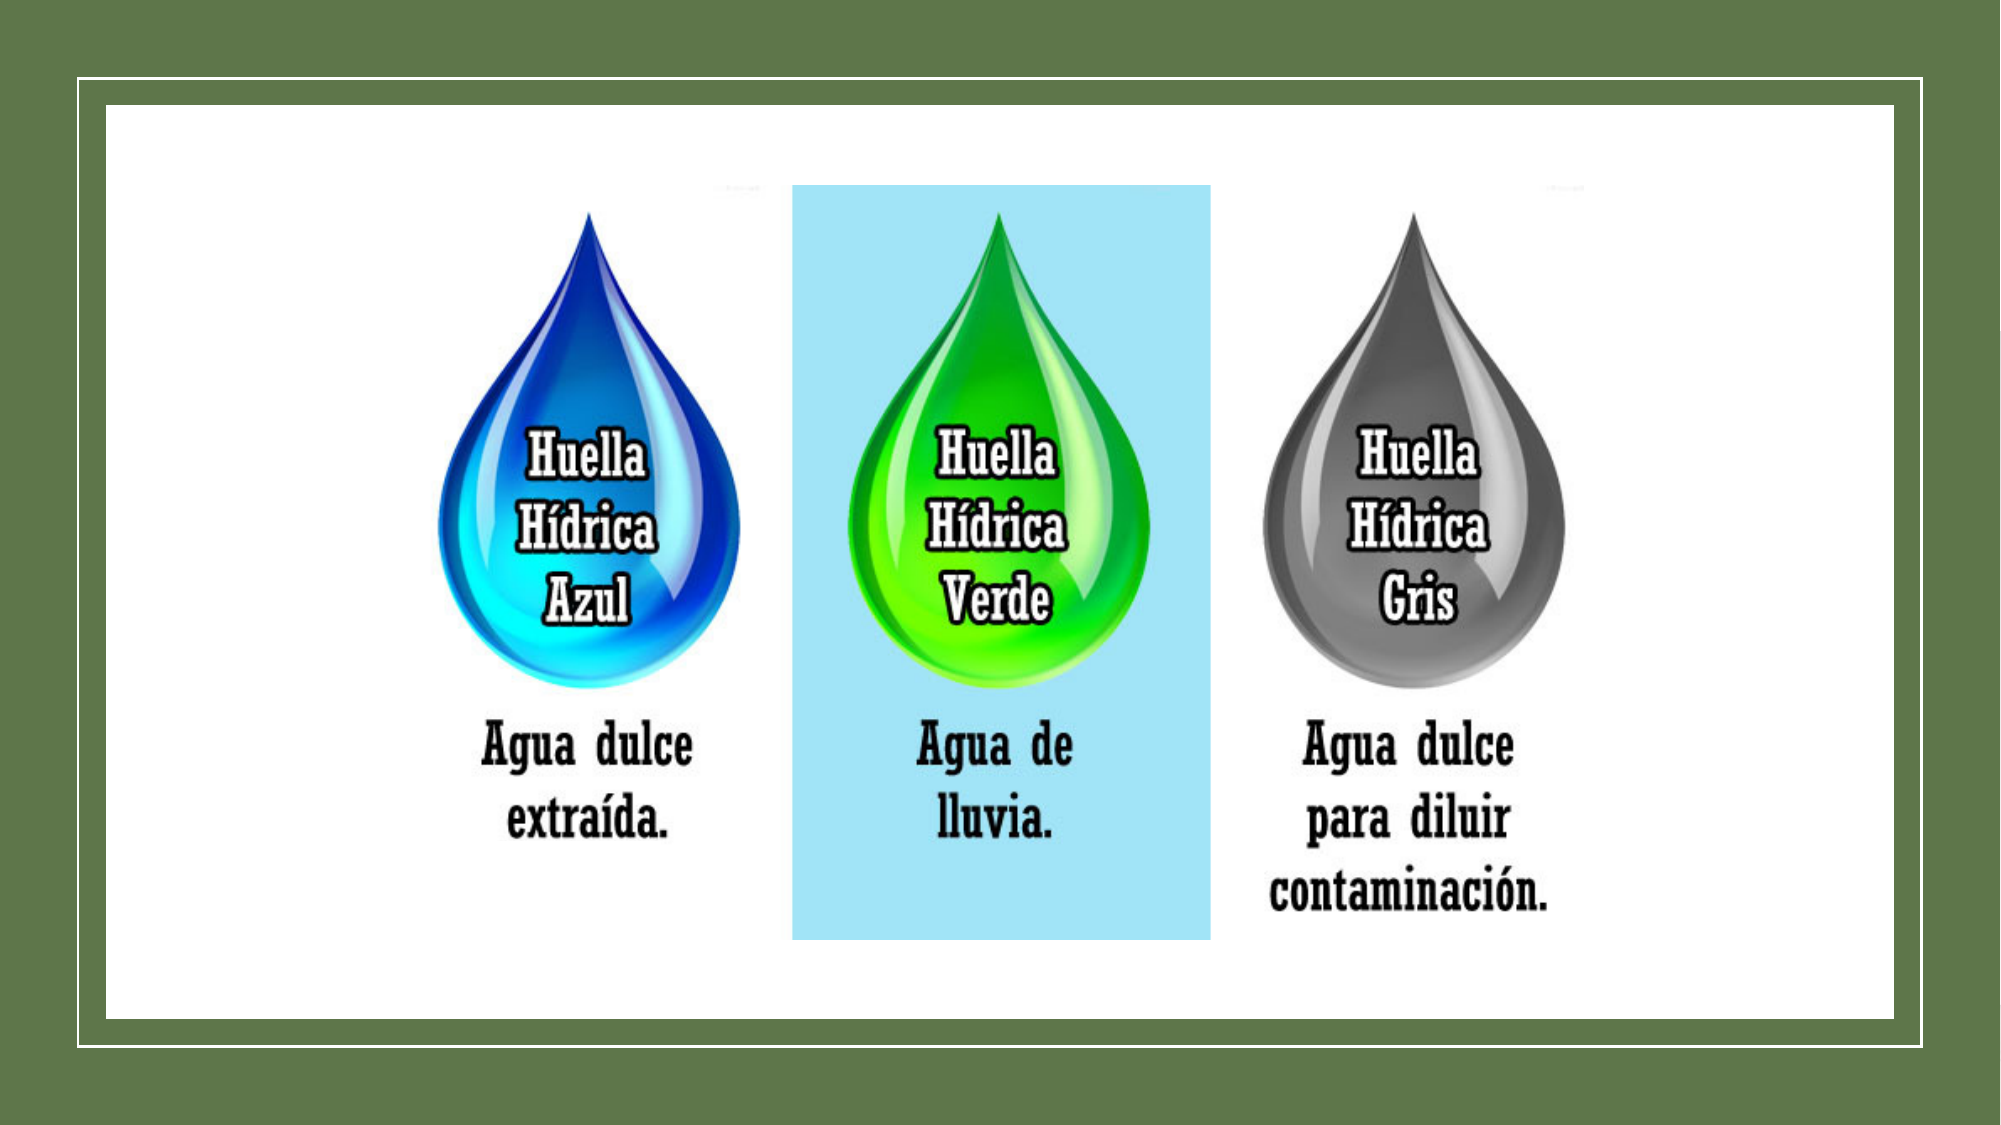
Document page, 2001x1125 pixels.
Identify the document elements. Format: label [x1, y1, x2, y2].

text_box [0, 0, 2000, 1125]
picture [418, 185, 1584, 940]
